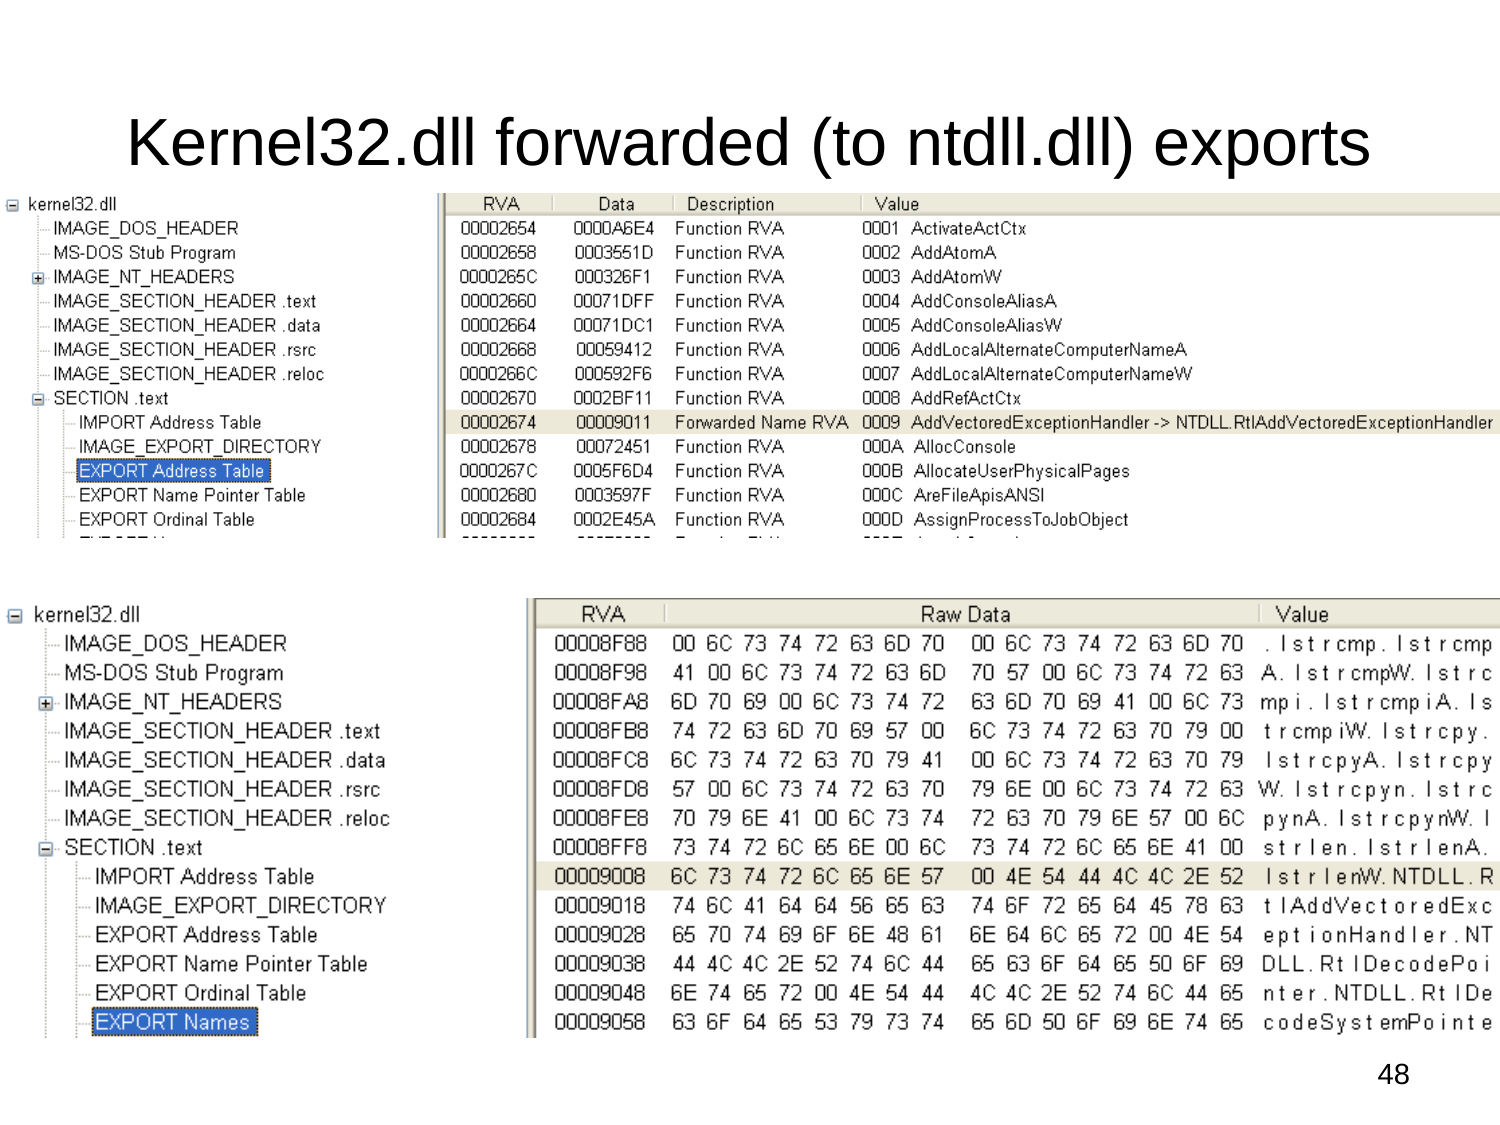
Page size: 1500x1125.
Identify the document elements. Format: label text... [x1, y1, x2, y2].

title Kernel32.dll forwarded (to ntdll.dll) exports [75, 45, 1426, 193]
picture [0, 598, 1500, 1038]
text_box <number> [1074, 1042, 1426, 1103]
picture [0, 193, 1500, 538]
